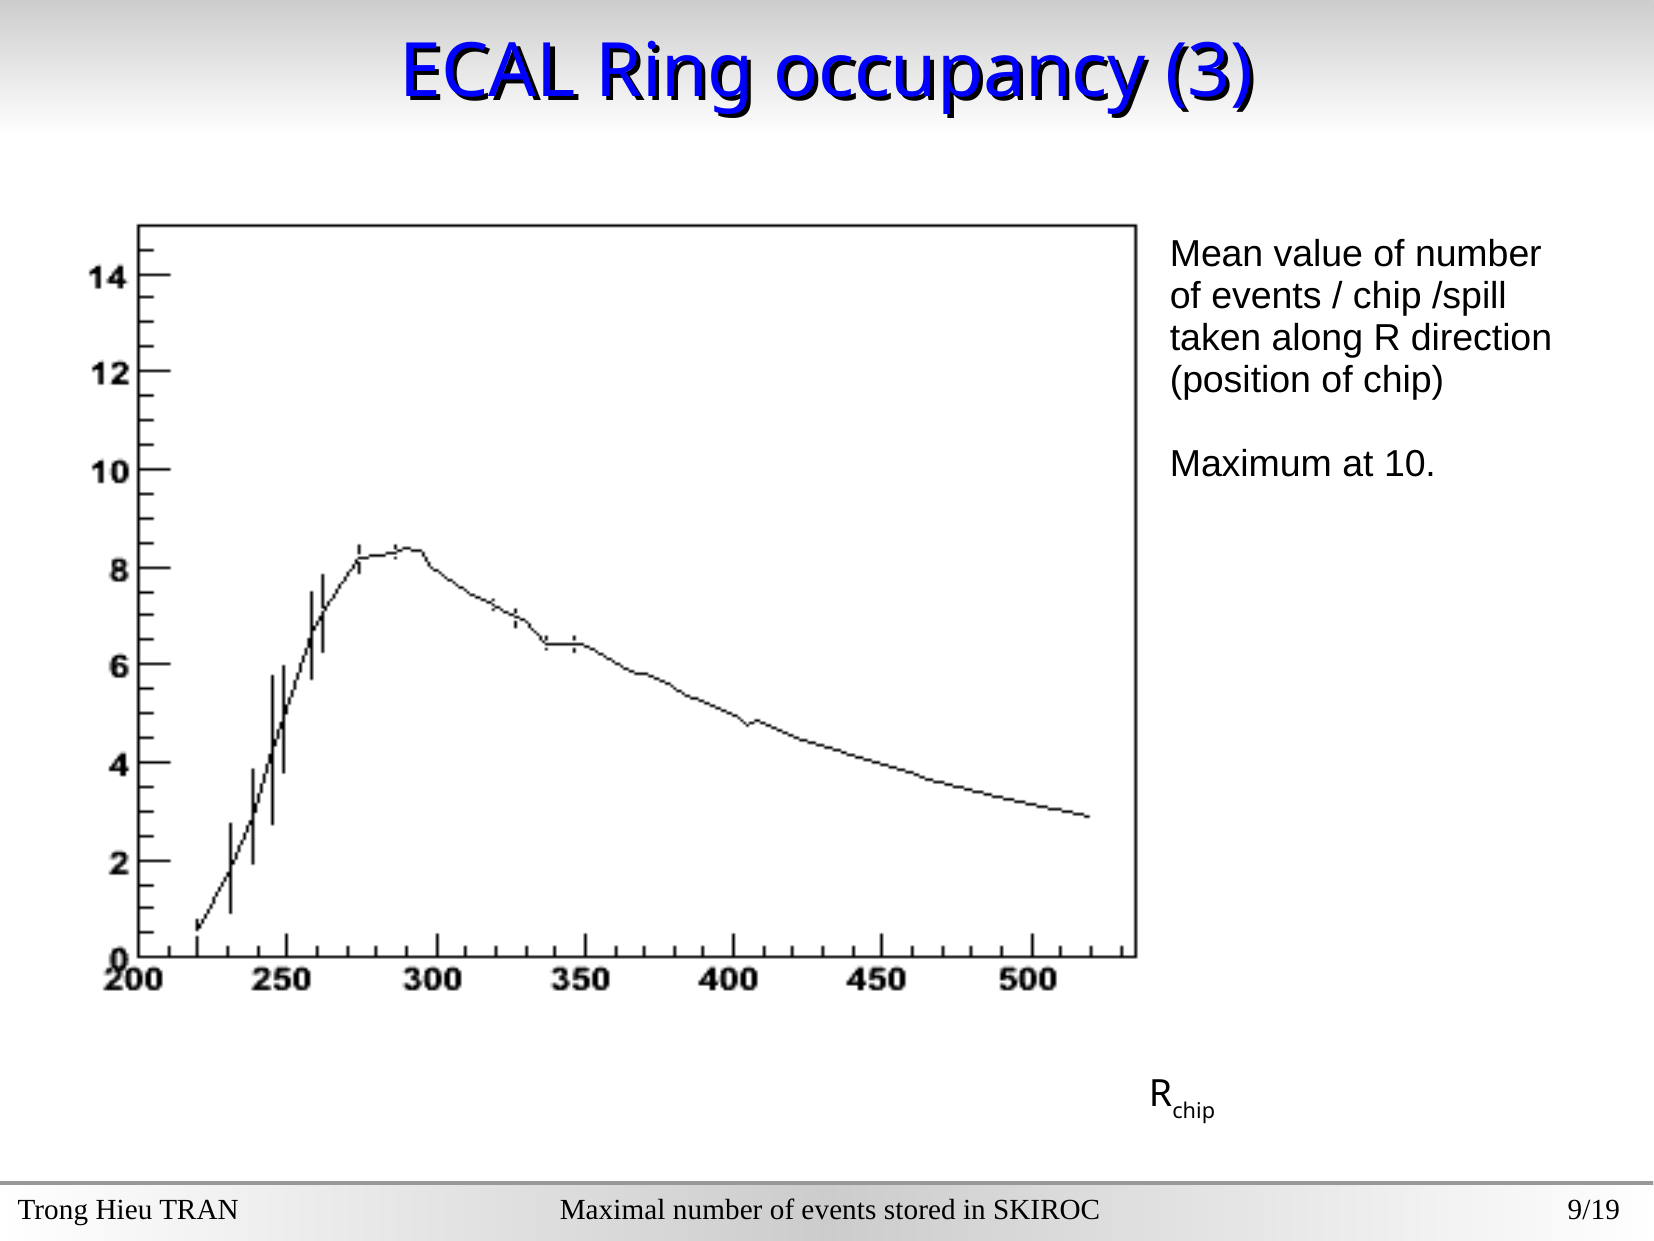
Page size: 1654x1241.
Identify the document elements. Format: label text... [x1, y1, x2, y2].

text_box Rchip [825, 1059, 1231, 1134]
text_box Mean value of number of events / chip /spill taken along R direction (position of chip) Maximum at 10. [1155, 225, 1591, 492]
picture [15, 134, 1261, 1051]
title ECAL Ring occupancy (3) [0, 0, 1654, 136]
